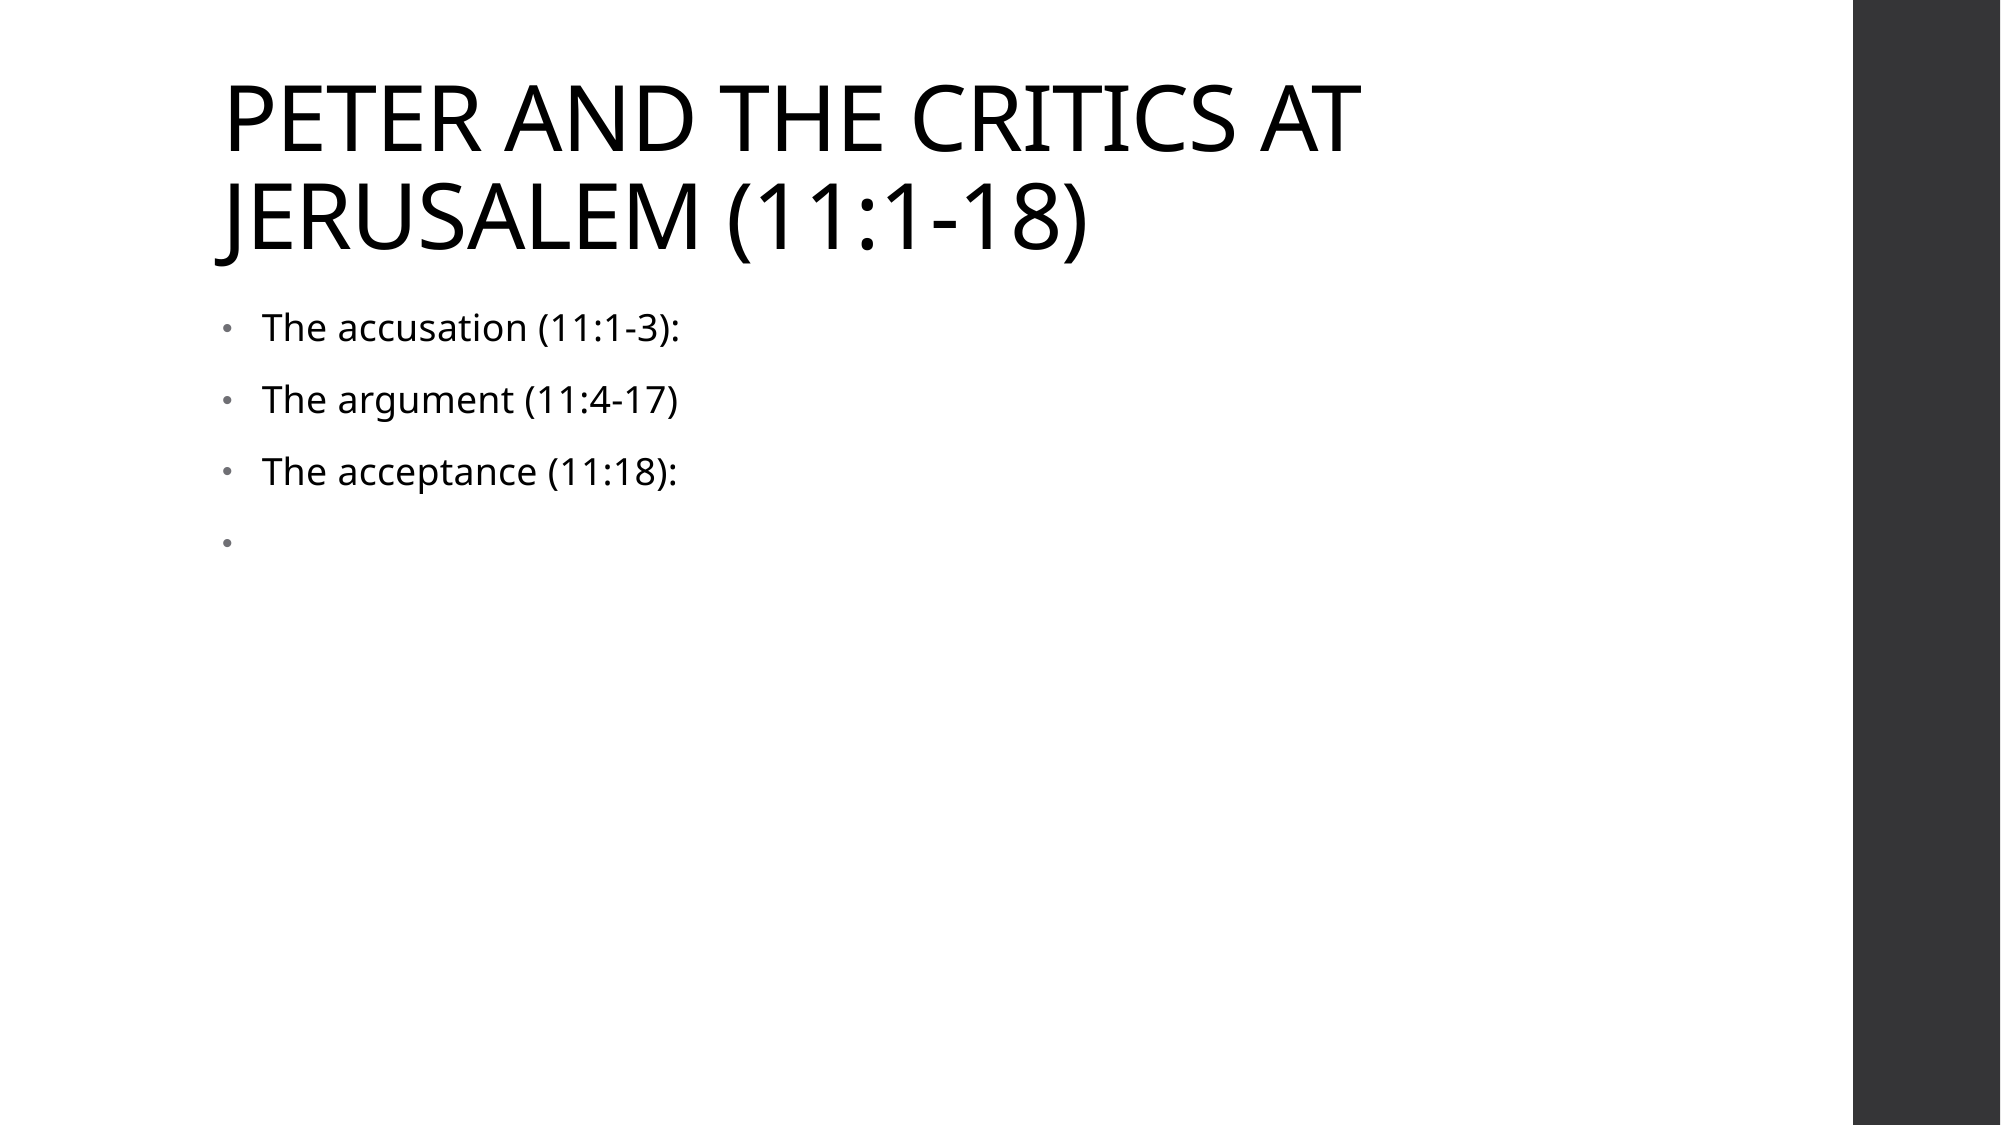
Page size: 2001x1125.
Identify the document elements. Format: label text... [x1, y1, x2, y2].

title PETER AND THE CRITICS AT JERUSALEM (11:1-18) [206, 60, 1797, 278]
list The accusation (11:1-3): The argument (11:4-17) The acceptance (11:18): [206, 299, 1617, 1014]
